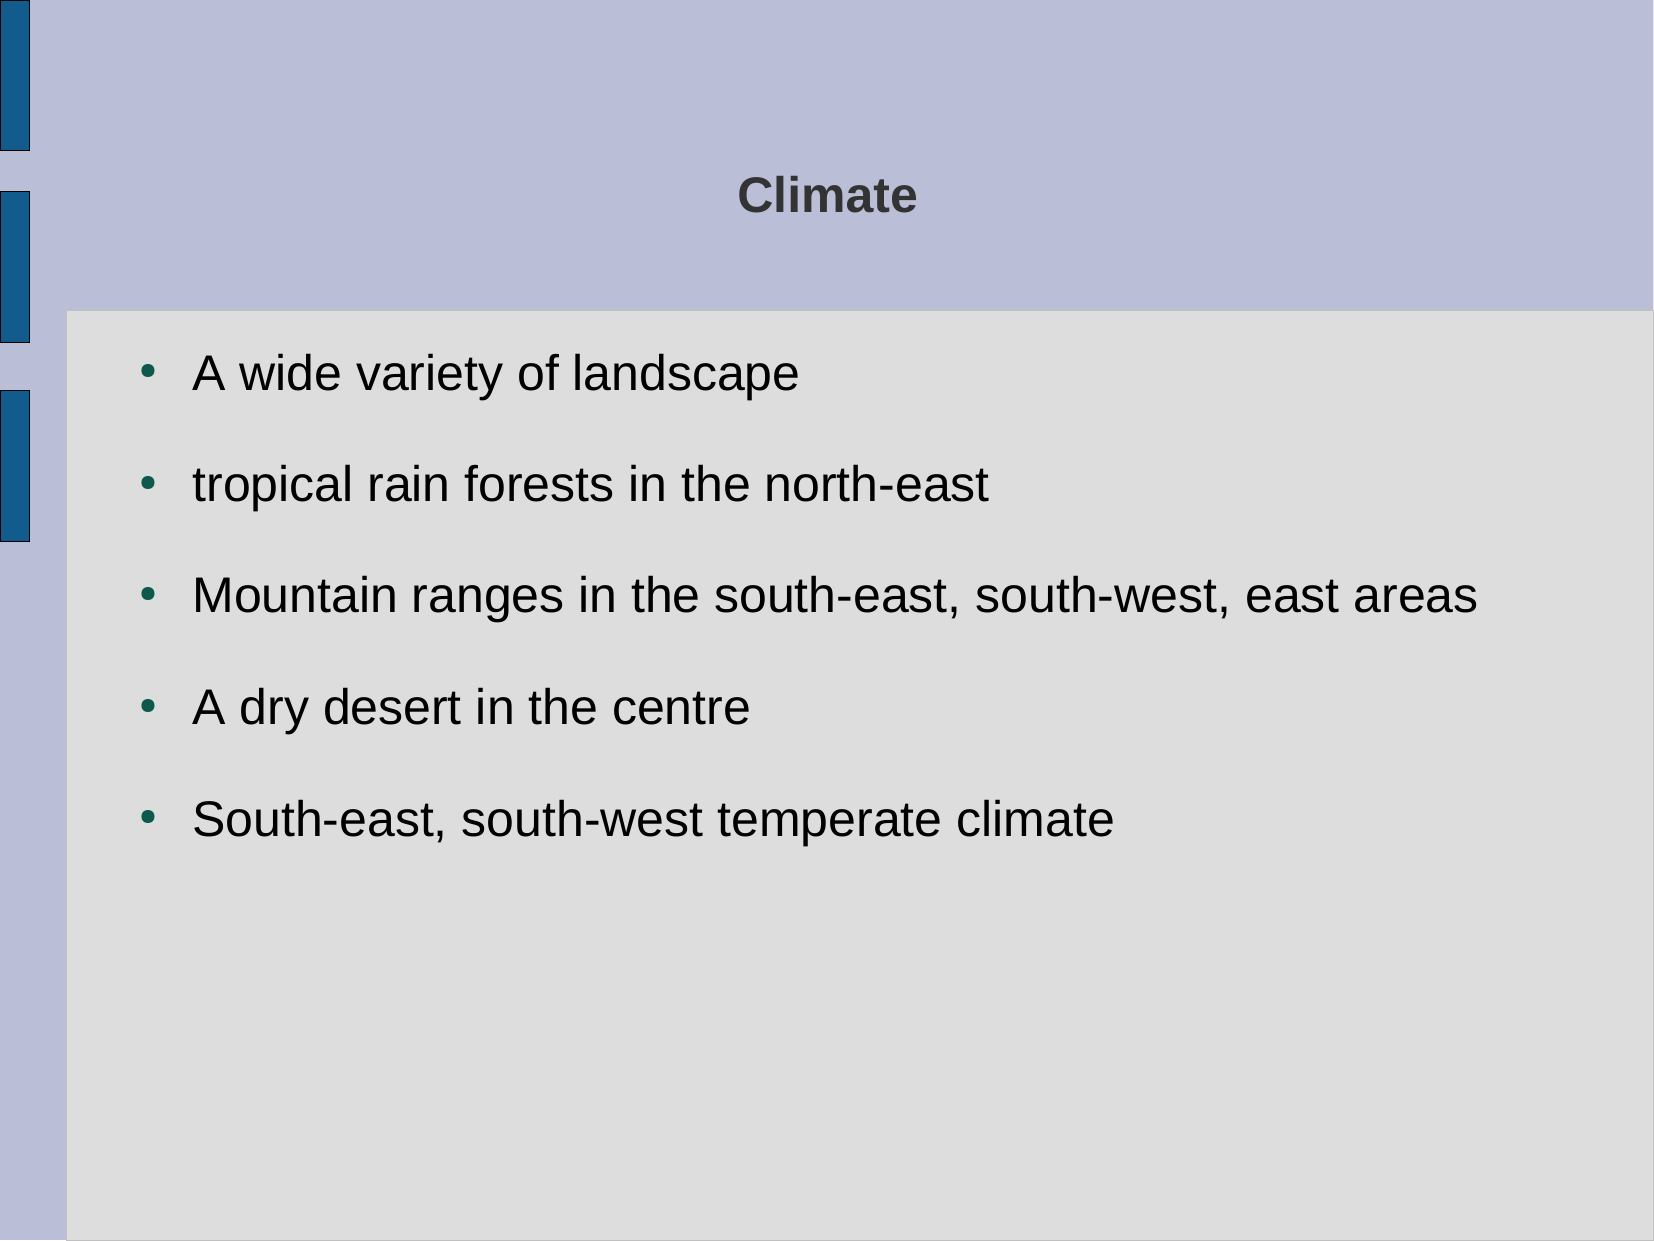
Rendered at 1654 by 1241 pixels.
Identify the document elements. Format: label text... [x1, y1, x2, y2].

title Climate [121, 91, 1534, 299]
list A wide variety of landscape tropical rain forests in the north-east Mountain ranges in the south-east, south-west, east areas A dry desert in the centre South-east, south-west temperate climate [121, 344, 1534, 1127]
